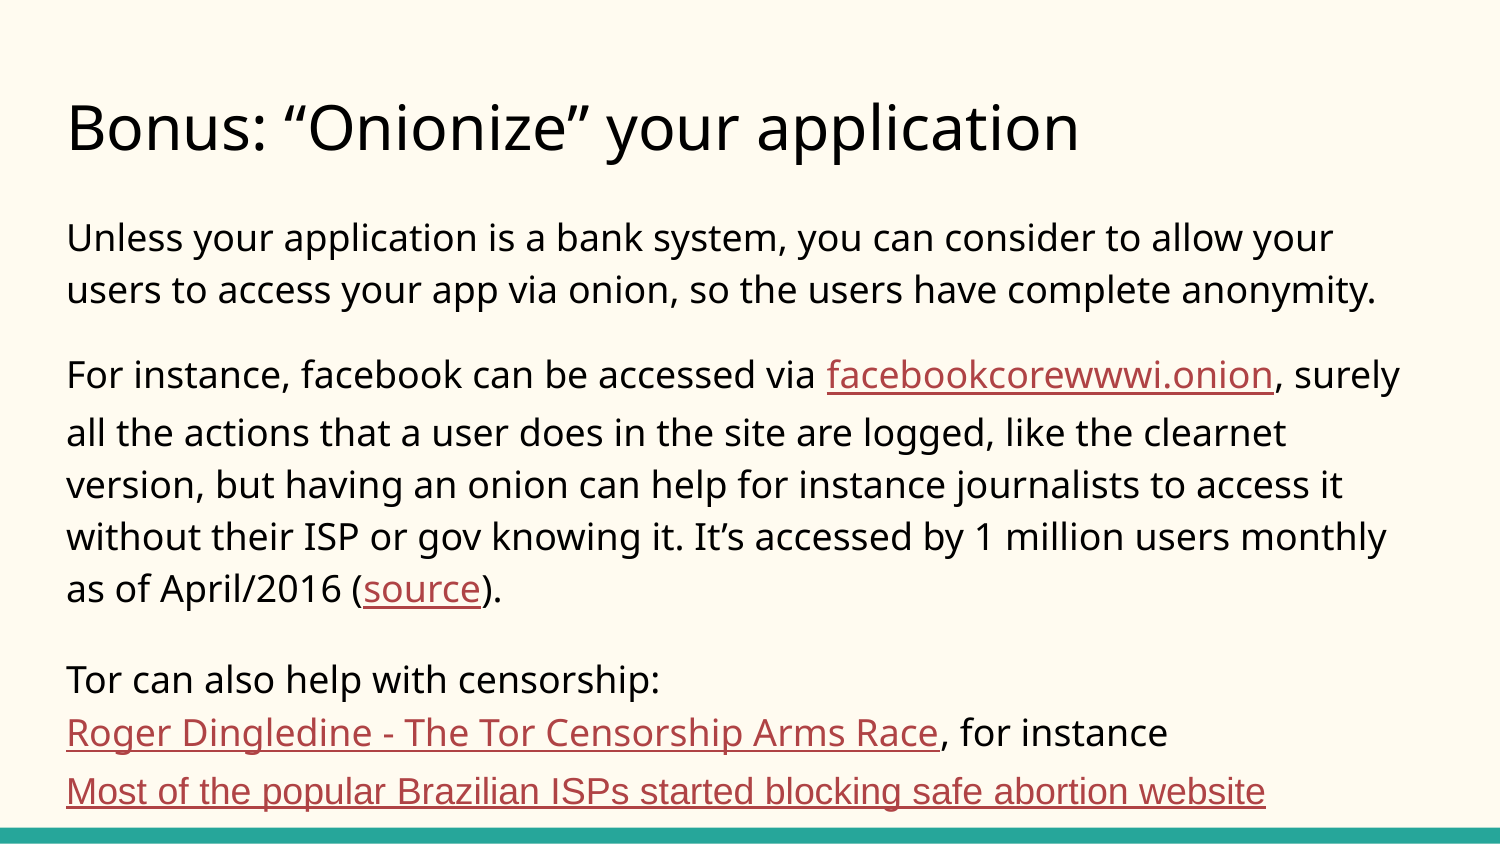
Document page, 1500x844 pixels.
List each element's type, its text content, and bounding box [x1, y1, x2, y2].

list Unless your application is a bank system, you can consider to allow your users to access your app via onion, so the users have complete anonymity. For instance, facebook can be accessed via facebookcorewwwi.onion, surely all the actions that a user does in the site are logged, like the clearnet version, but having an onion can help for instance journalists to access it without their ISP or gov knowing it. It’s accessed by 1 million users monthly as of April/2016 (source). Tor can also help with censorship: Roger Dingledine - The Tor Censorship Arms Race, for instance Most of the popular Brazilian ISPs started blocking safe abortion website [51, 192, 1449, 818]
title Bonus: “Onionize” your application [51, 72, 1449, 174]
